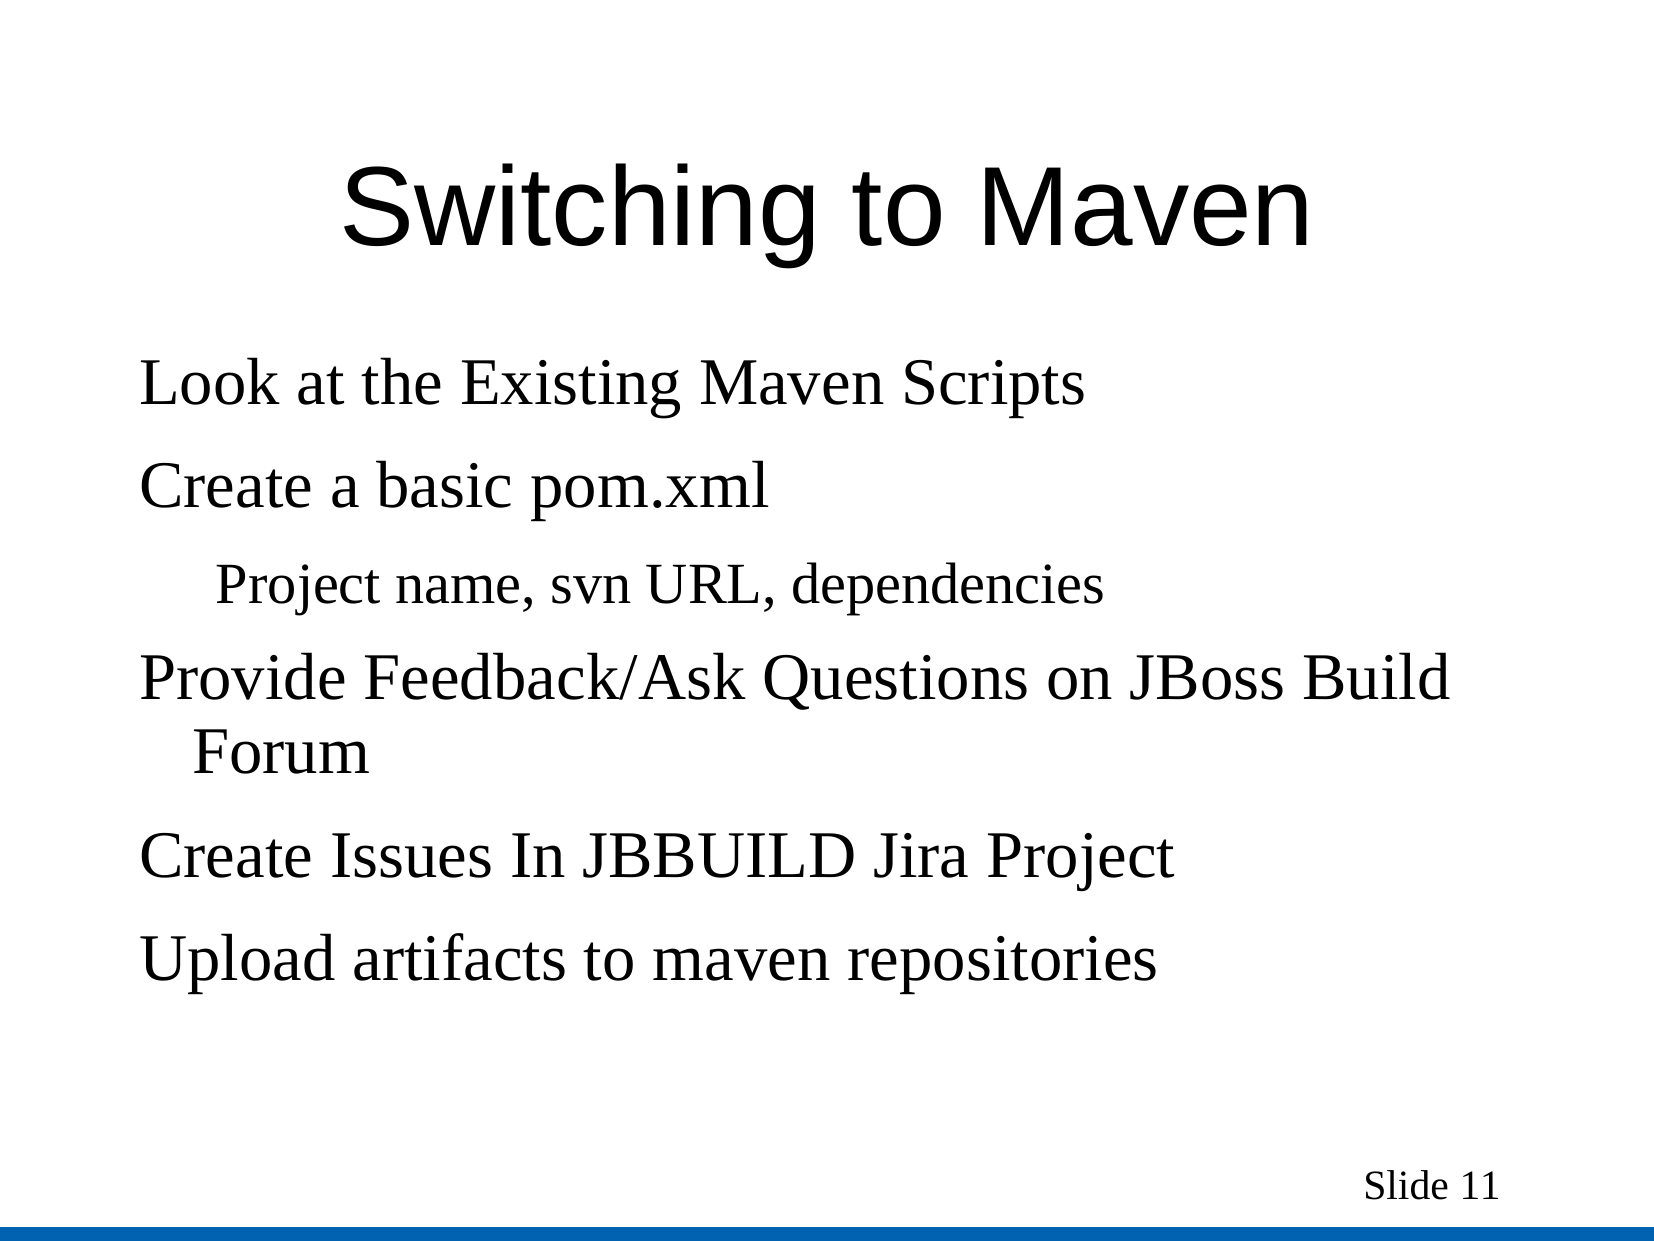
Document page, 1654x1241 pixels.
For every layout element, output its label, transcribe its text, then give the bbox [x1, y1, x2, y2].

title Switching to Maven [121, 102, 1533, 311]
list Look at the Existing Maven Scripts Create a basic pom.xml Project name, svn URL, dependencies Provide Feedback/Ask Questions on JBoss Build Forum Create Issues In JBBUILD Jira Project Upload artifacts to maven repositories [121, 344, 1533, 1127]
